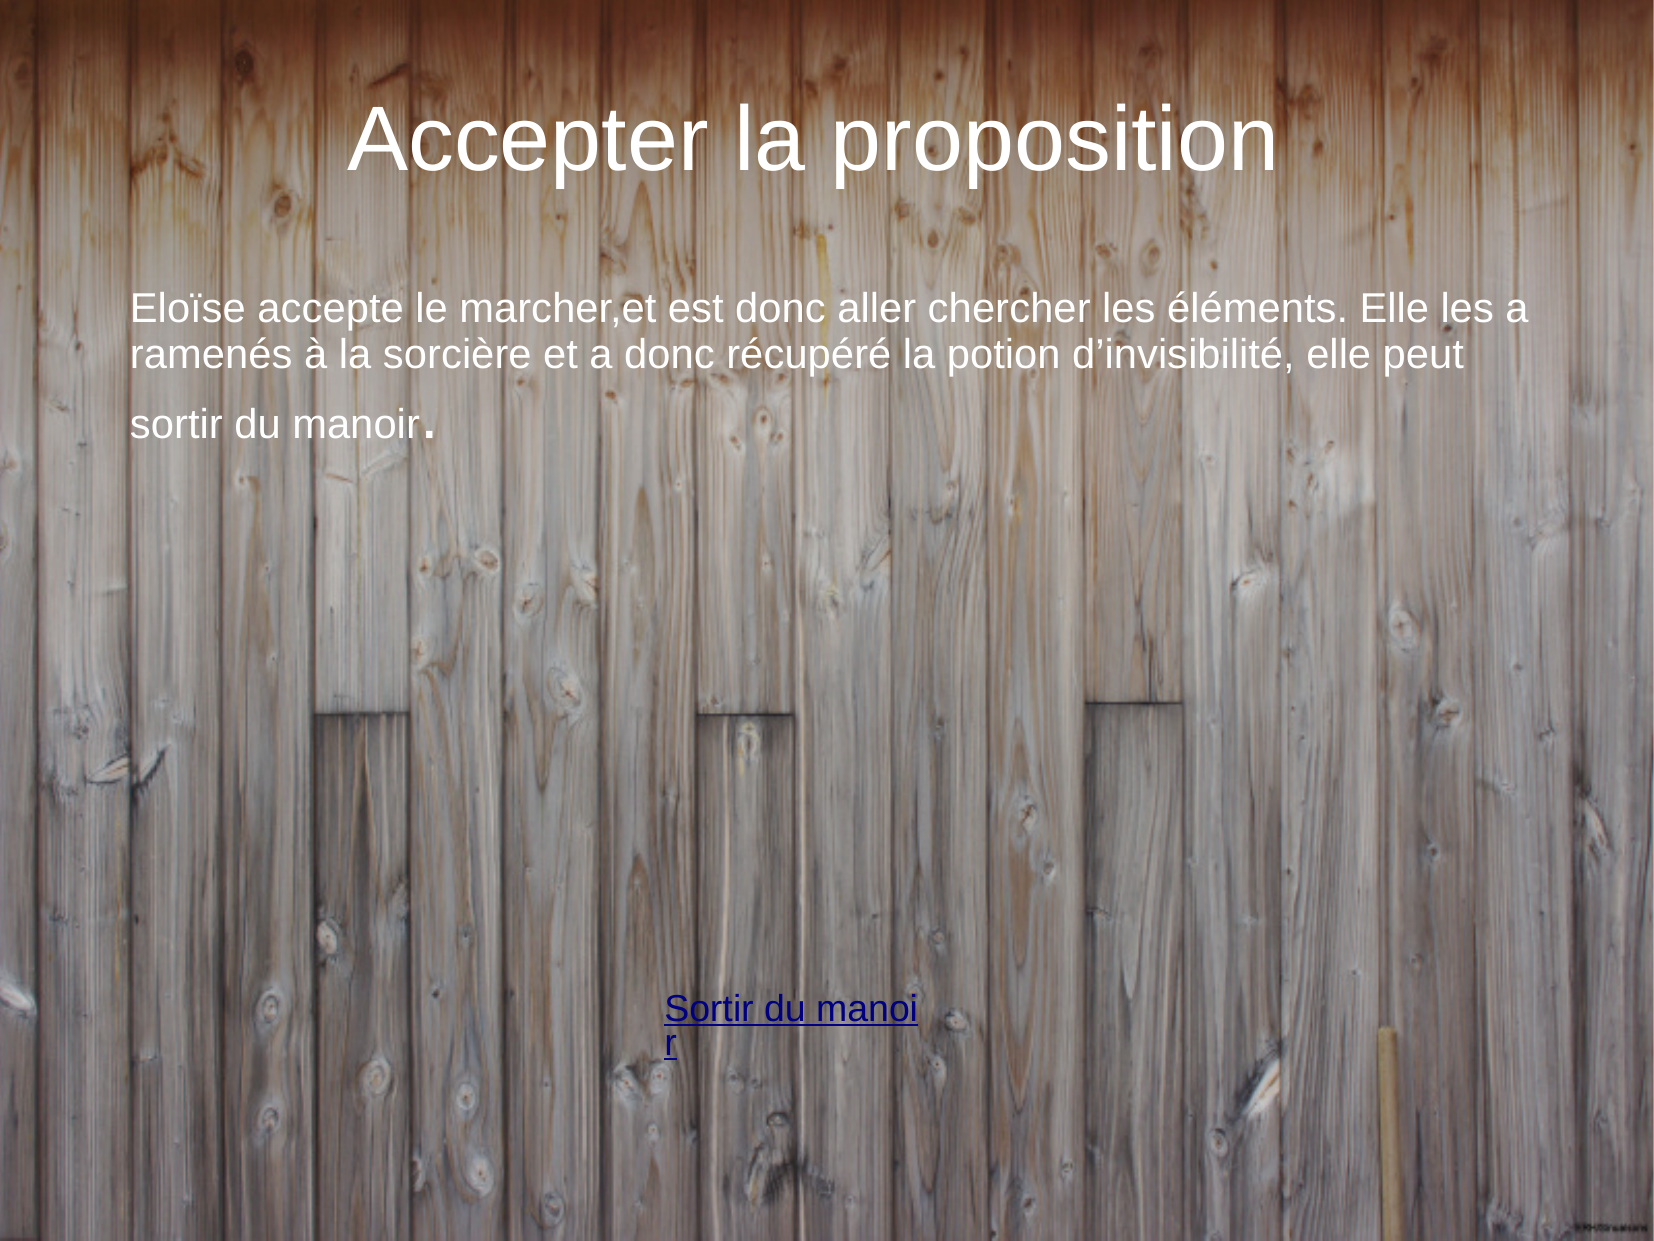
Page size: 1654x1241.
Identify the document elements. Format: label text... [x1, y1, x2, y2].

text_box Sortir du manoir [649, 980, 945, 1037]
title Accepter la proposition [82, 35, 1571, 243]
list Eloïse accepte le marcher,et est donc aller chercher les éléments. Elle les a ramenés à la sorcière et a donc récupéré la potion d’invisibilité, elle peut sortir du manoir. [59, 284, 1548, 1004]
picture [0, 0, 1654, 1241]
